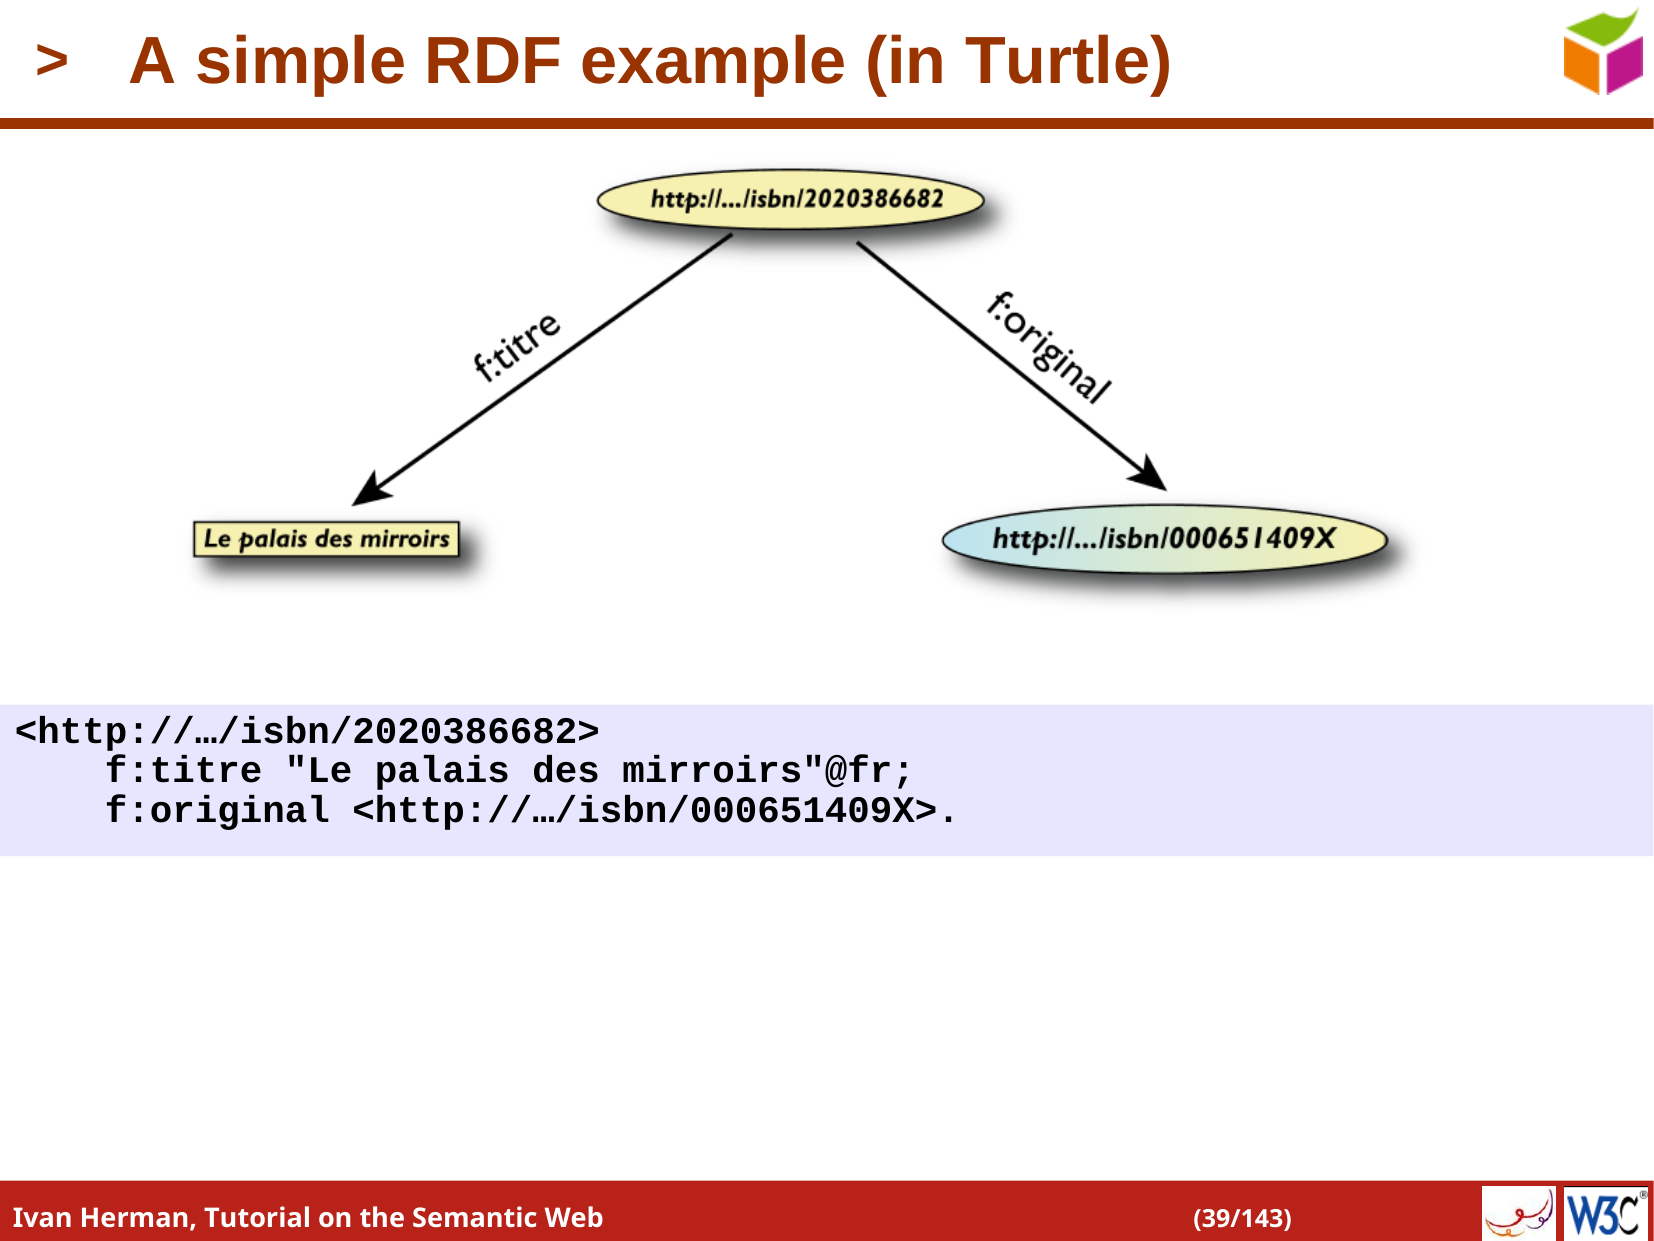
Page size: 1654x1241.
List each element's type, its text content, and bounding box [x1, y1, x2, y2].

picture [177, 152, 1435, 621]
picture [1564, 5, 1643, 95]
text_box <http://…/isbn/2020386682> f:titre "Le palais des mirroirs"@fr; f:original <http://…/isbn/000651409X>. [0, 704, 1654, 857]
picture [1482, 1186, 1556, 1241]
picture [1564, 1186, 1648, 1241]
title A simple RDF example (in Turtle) [93, 0, 1493, 119]
